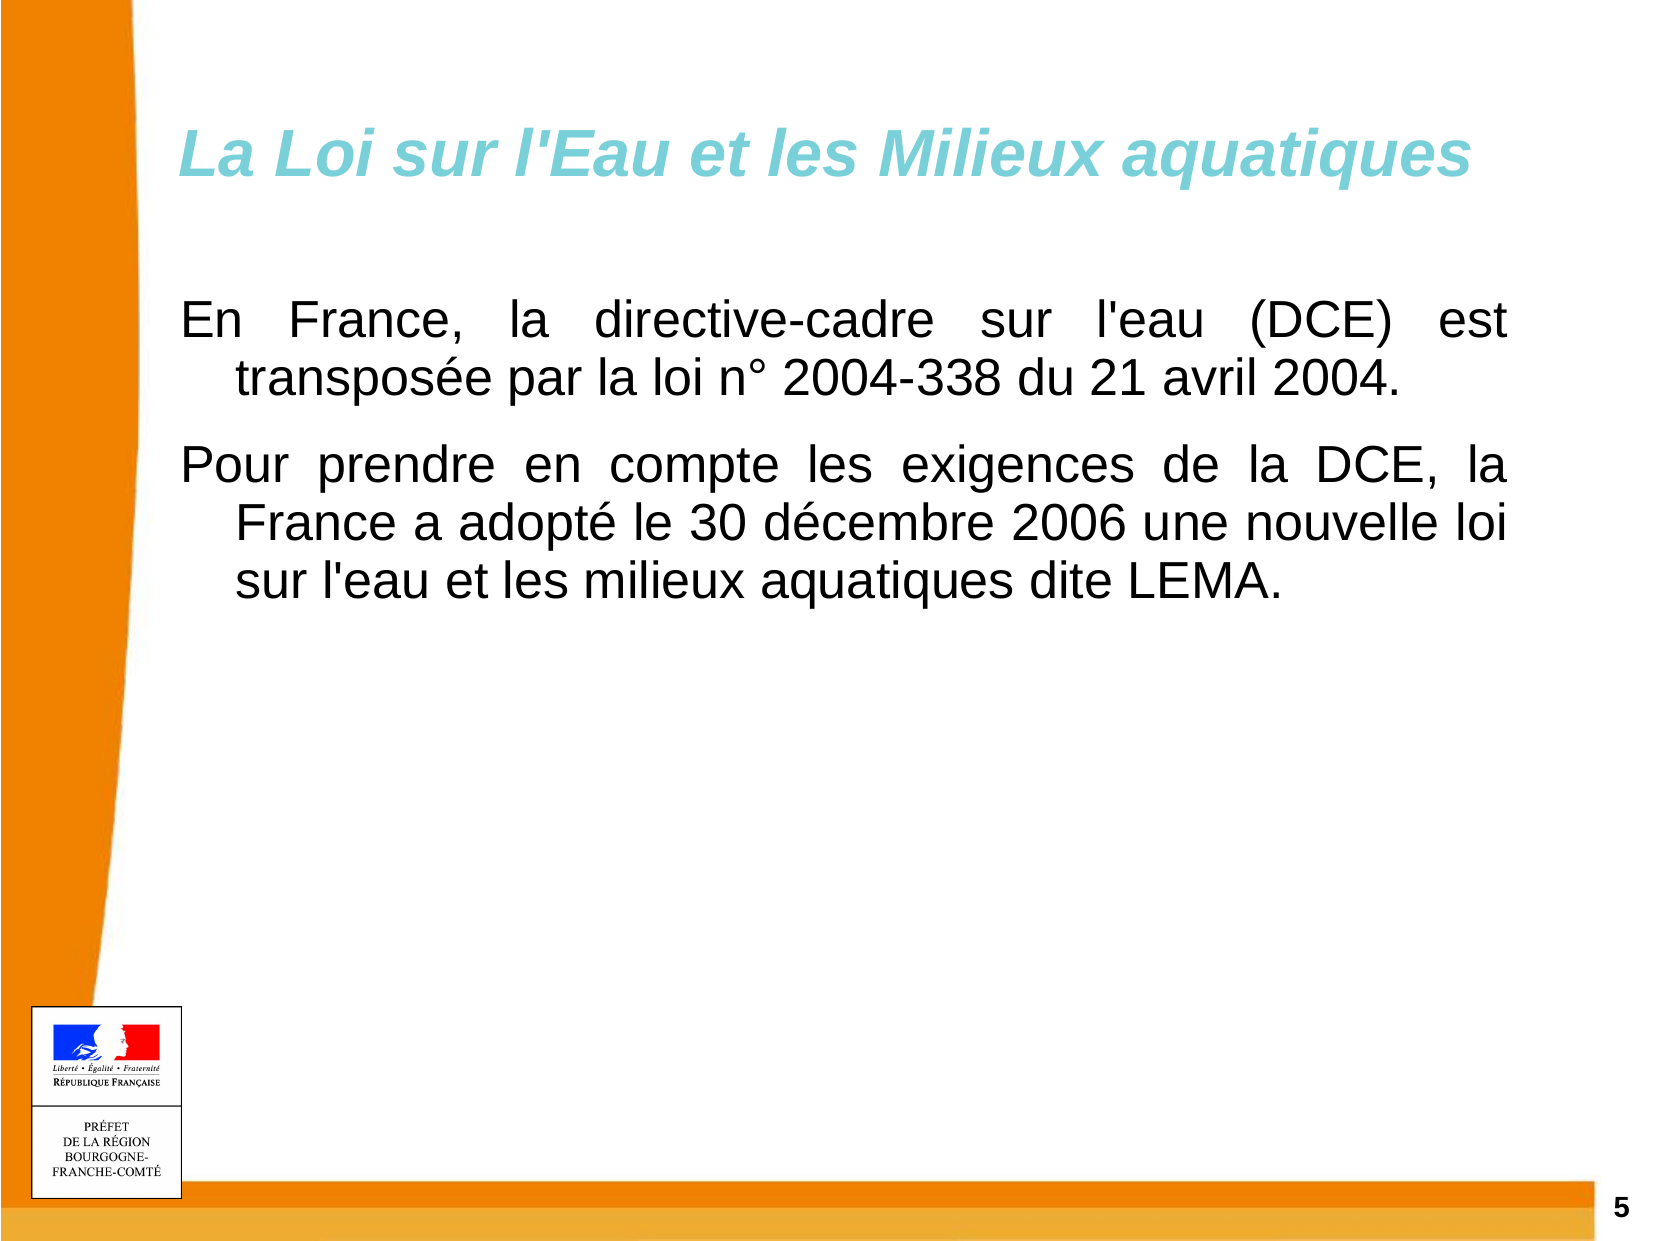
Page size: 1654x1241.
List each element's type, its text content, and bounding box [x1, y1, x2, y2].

title La Loi sur l'Eau et les Milieux aquatiques [82, 49, 1571, 257]
picture [1, 0, 1654, 1241]
list En France, la directive-cadre sur l'eau (DCE) est transposée par la loi n° 2004-338 du 21 avril 2004. Pour prendre en compte les exigences de la DCE, la France a adopté le 30 décembre 2006 une nouvelle loi sur l'eau et les milieux aquatiques dite LEMA. [179, 290, 1509, 1010]
